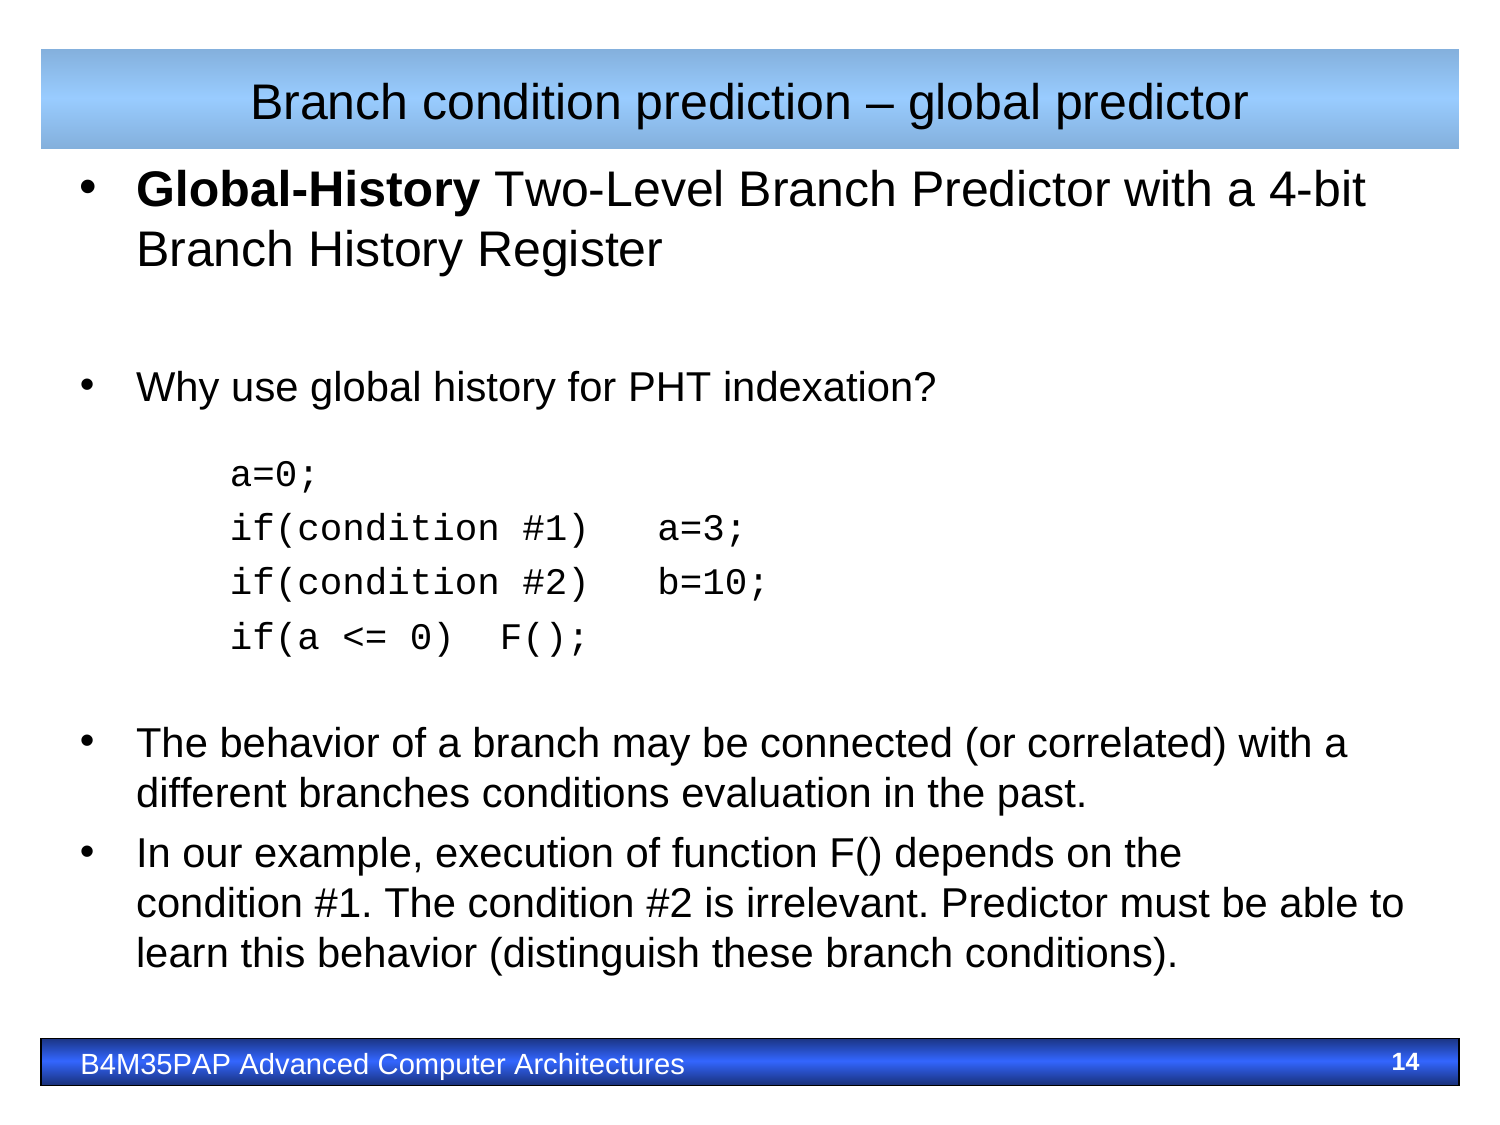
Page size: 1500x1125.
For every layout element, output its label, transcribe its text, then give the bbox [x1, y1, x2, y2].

list Global-History Two-Level Branch Predictor with a 4-bit Branch History Register Why use global history for PHT indexation? a=0; if(condition #1) a=3; if(condition #2) b=10; if(a <= 0) F(); The behavior of a branch may be connected (or correlated) with a different branches conditions evaluation in the past. In our example, execution of function F() depends on the condition #1. The condition #2 is irrelevant. Predictor must be able to learn this behavior (distinguish these branch conditions). [64, 148, 1436, 1000]
title Branch condition prediction – global predictor [41, 49, 1459, 149]
